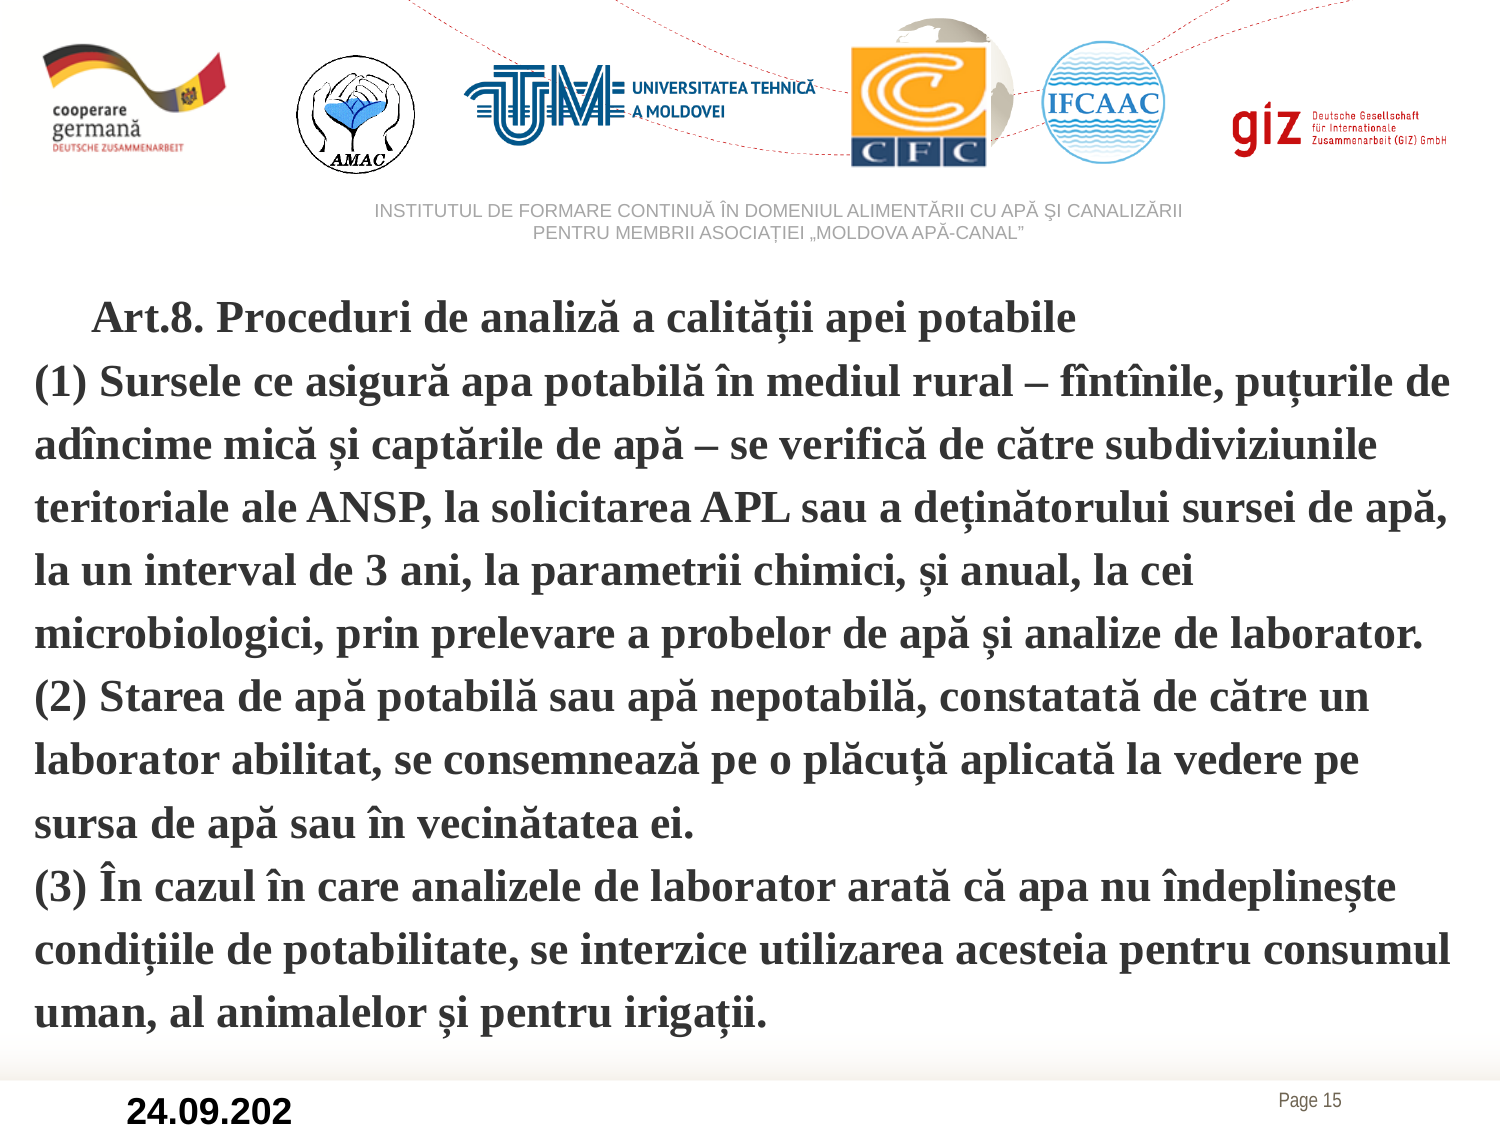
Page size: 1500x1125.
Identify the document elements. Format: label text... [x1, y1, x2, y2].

picture [0, 959, 1500, 1081]
title Art.8. Proceduri de analiză a calității apei potabile (1) Sursele ce asigură apa potabilă în mediul rural – fîntînile, puțurile de adîncime mică și captările de apă – se verifică de către subdiviziunile teritoriale ale ANSP, la solicitarea APL sau a deținătorului sursei de apă, la un interval de 3 ani, la parametrii chimici, și anual, la cei microbiologici, prin prelevare a probelor de apă și analize de laborator. (2) Starea de apă potabilă sau apă nepotabilă, constatată de către un laborator abilitat, se consemnează pe o plăcuță aplicată la vedere pe sursa de apă sau în vecinătatea ei. (3) În cazul în care analizele de laborator arată că apa nu îndeplinește condițiile de potabilitate, se interzice utilizarea acesteia pentru consumul uman, al animalelor și pentru irigații. [19, 271, 1470, 996]
slide_number 14.07.2021 [111, 1079, 324, 1120]
text_box INSTITUTUL DE FORMARE CONTINUĂ ÎN DOMENIUL ALIMENTĂRII CU APĂ ŞI CANALIZĂRII PENTRU MEMBRII ASOCIAȚIEI „MOLDOVA APĂ-CANAL” [190, 170, 1366, 251]
picture [0, 0, 1500, 206]
